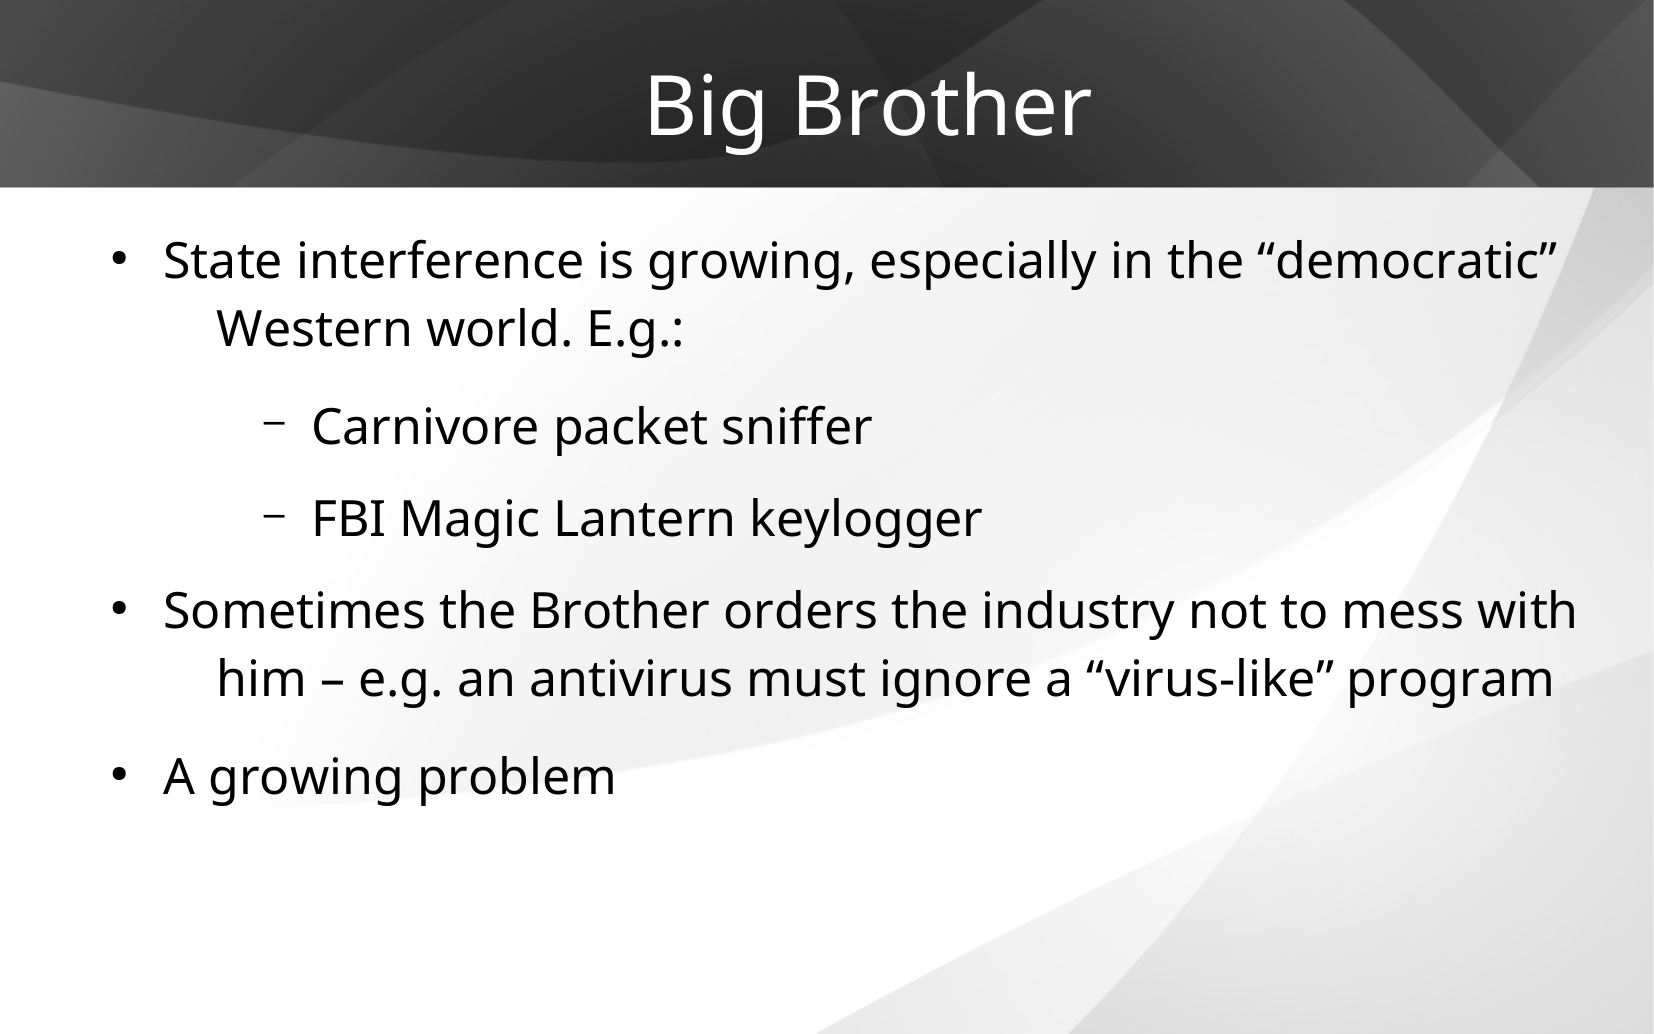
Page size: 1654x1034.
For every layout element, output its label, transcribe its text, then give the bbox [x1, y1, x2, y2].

picture [0, 0, 1654, 1034]
list State interference is growing, especially in the “democratic” Western world. E.g.: Carnivore packet sniffer FBI Magic Lantern keylogger Sometimes the Brother orders the industry not to mess with him – e.g. an antivirus must ignore a “virus-like” program A growing problem [75, 225, 1613, 1013]
title Big Brother [124, 0, 1613, 208]
